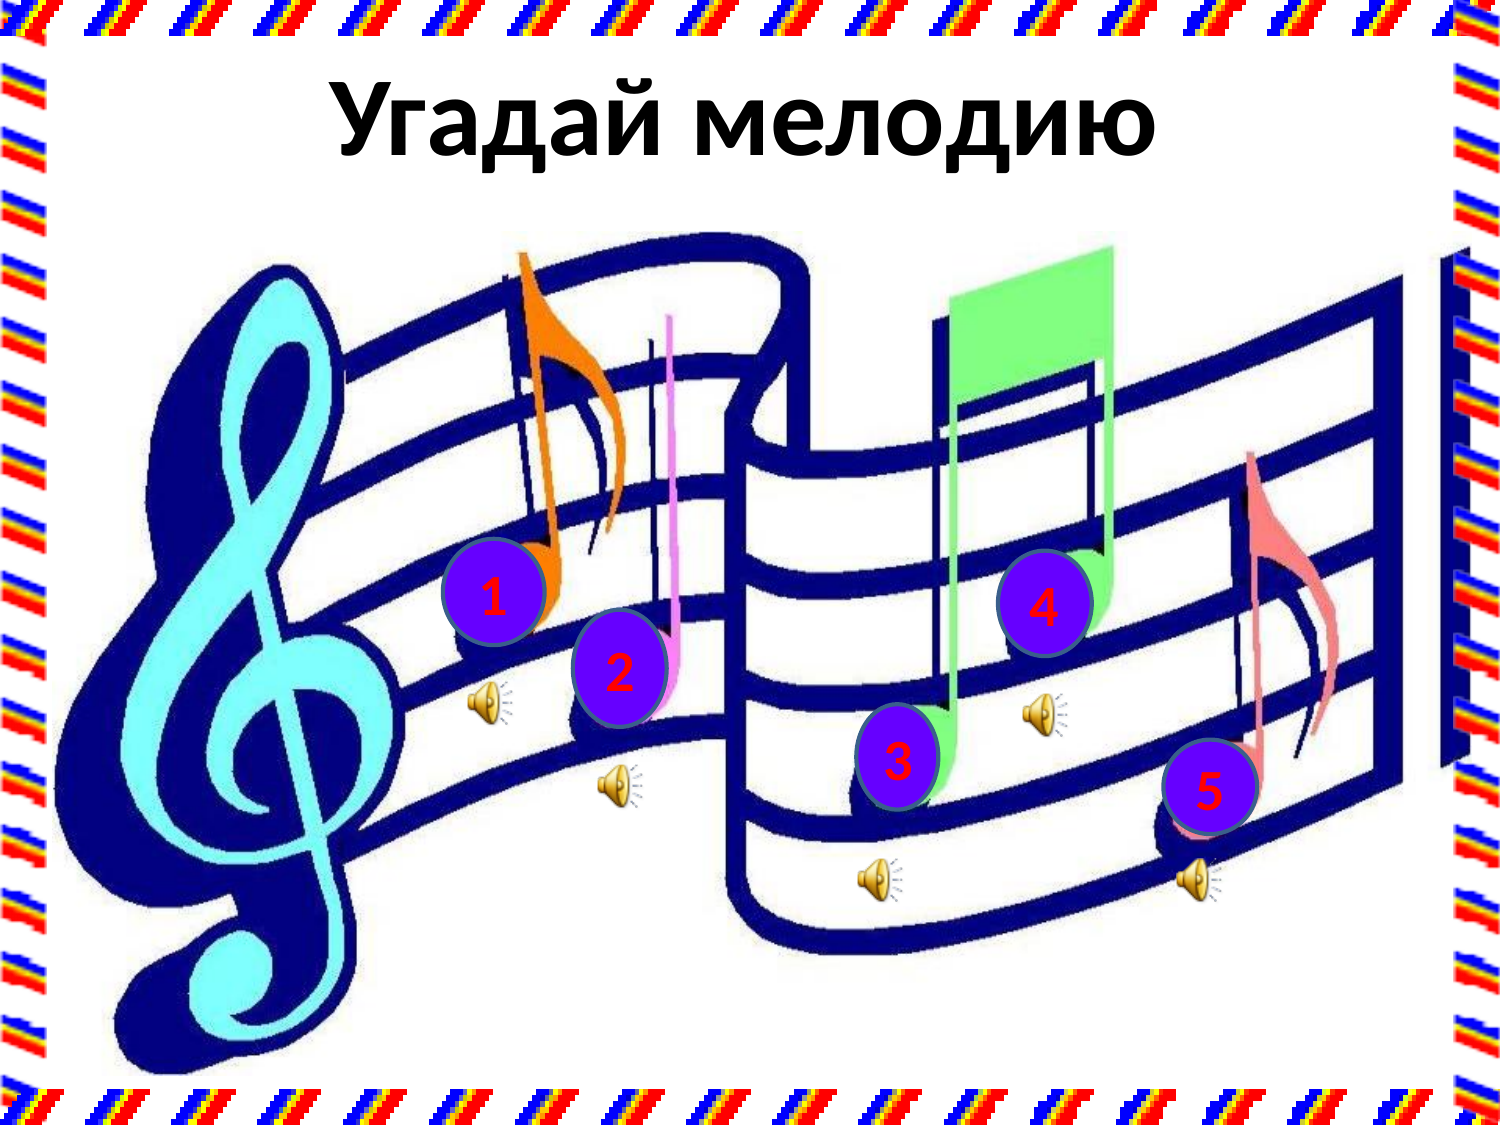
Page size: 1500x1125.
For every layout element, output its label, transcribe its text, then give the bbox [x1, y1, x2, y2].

text_box Угадай мелодию [314, 35, 1174, 186]
text_box 5 [1163, 739, 1258, 835]
text_box 3 [856, 704, 939, 810]
text_box 2 [572, 609, 667, 727]
text_box 1 [442, 538, 545, 646]
picture [0, 0, 1500, 1125]
text_box 4 [997, 550, 1092, 657]
